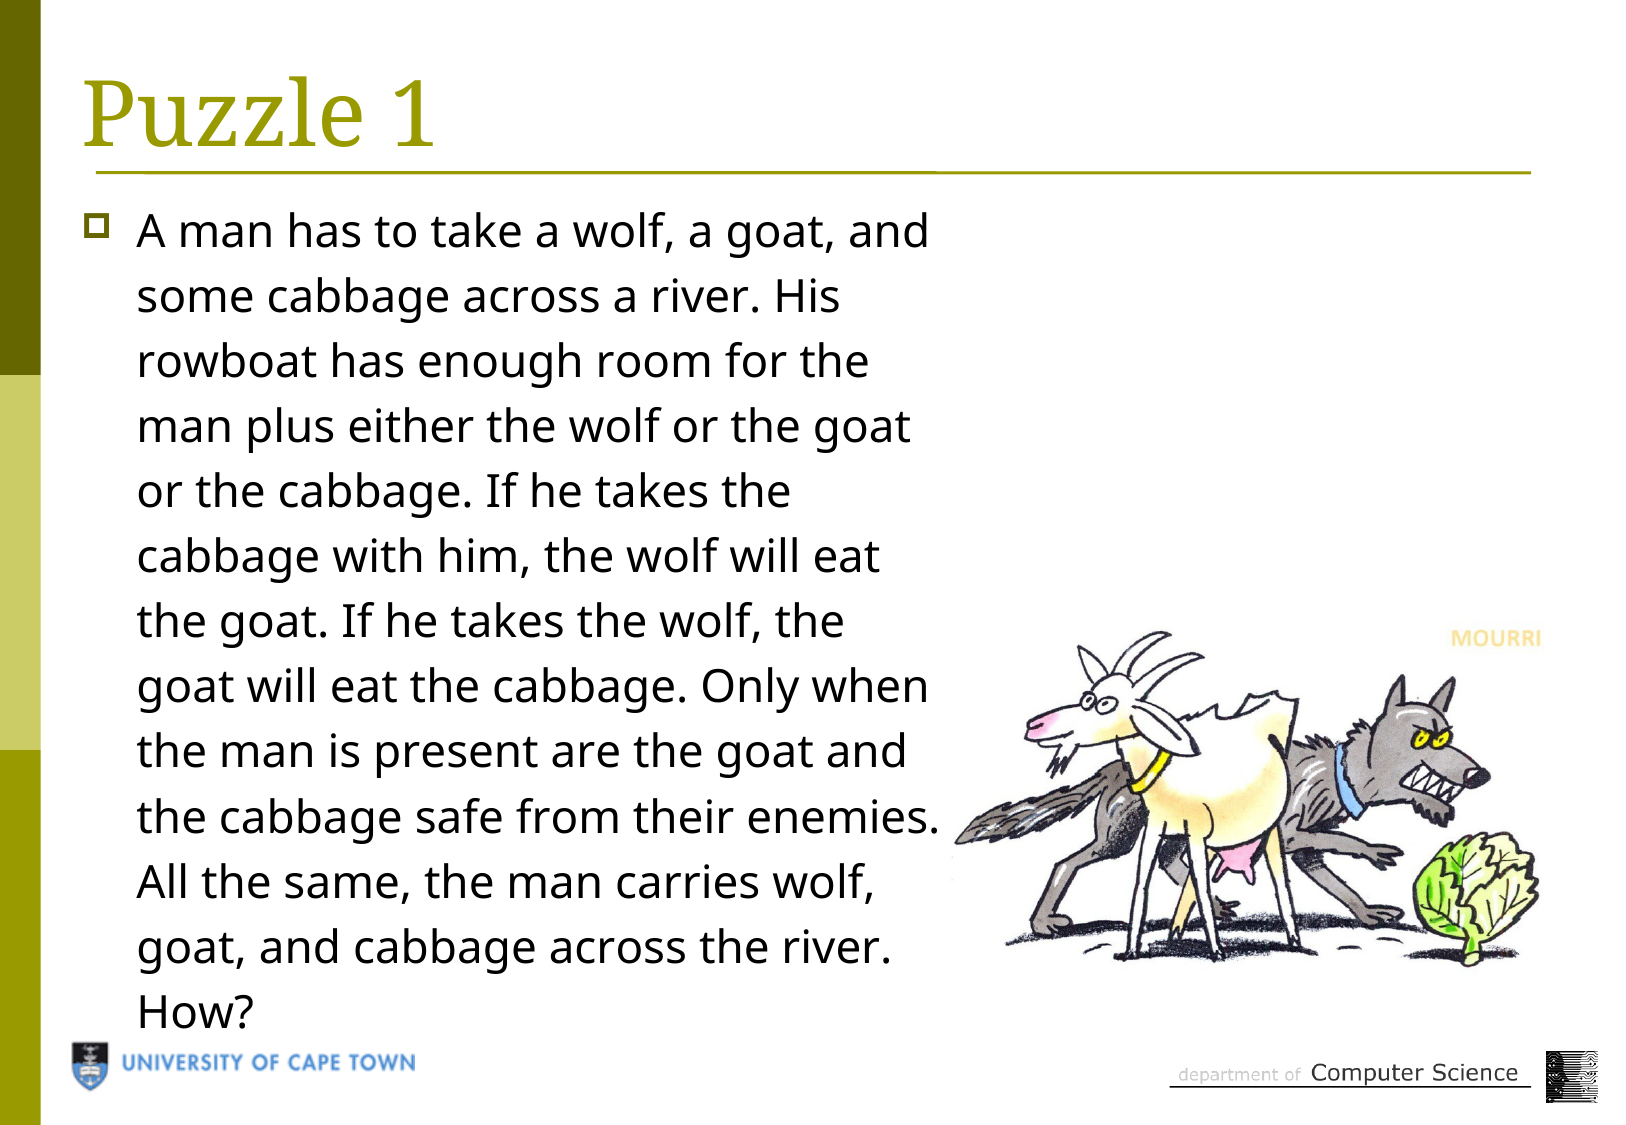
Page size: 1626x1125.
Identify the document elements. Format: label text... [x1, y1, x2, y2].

picture [1169, 1043, 1532, 1091]
picture [944, 620, 1554, 987]
picture [61, 1024, 415, 1103]
title Puzzle 1 [81, 59, 1543, 172]
list A man has to take a wolf, a goat, and some cabbage across a river. His rowboat has enough room for the man plus either the wolf or the goat or the cabbage. If he takes the cabbage with him, the wolf will eat the goat. If he takes the wolf, the goat will eat the cabbage. Only when the man is present are the goat and the cabbage safe from their enemies. All the same, the man carries wolf, goat, and cabbage across the river. How? [81, 196, 945, 991]
picture [1546, 1051, 1598, 1103]
